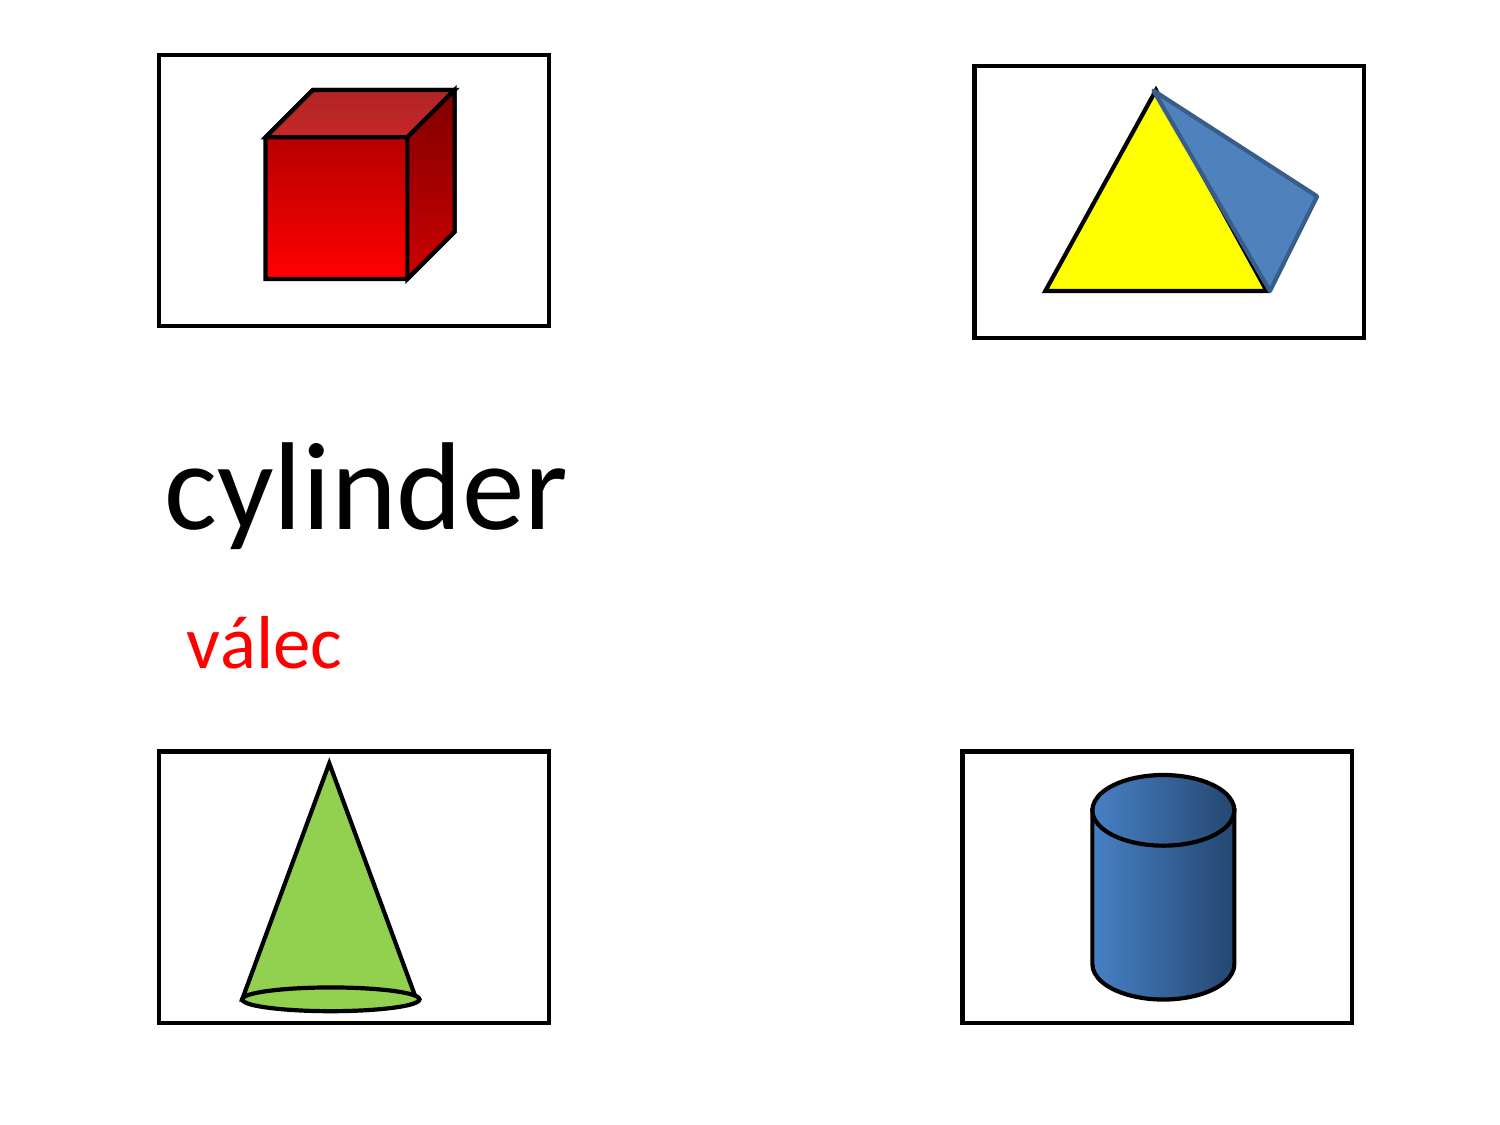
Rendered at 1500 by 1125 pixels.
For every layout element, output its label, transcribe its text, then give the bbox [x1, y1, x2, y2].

text_box válec [171, 586, 358, 692]
text_box CV [159, 751, 549, 1024]
text_box [242, 763, 420, 1012]
text_box [1092, 774, 1235, 1000]
text_box [159, 54, 550, 327]
text_box cylinder [149, 397, 612, 563]
text_box [1045, 90, 1318, 292]
text_box CV [974, 66, 1364, 339]
text_box CV [962, 751, 1353, 1024]
